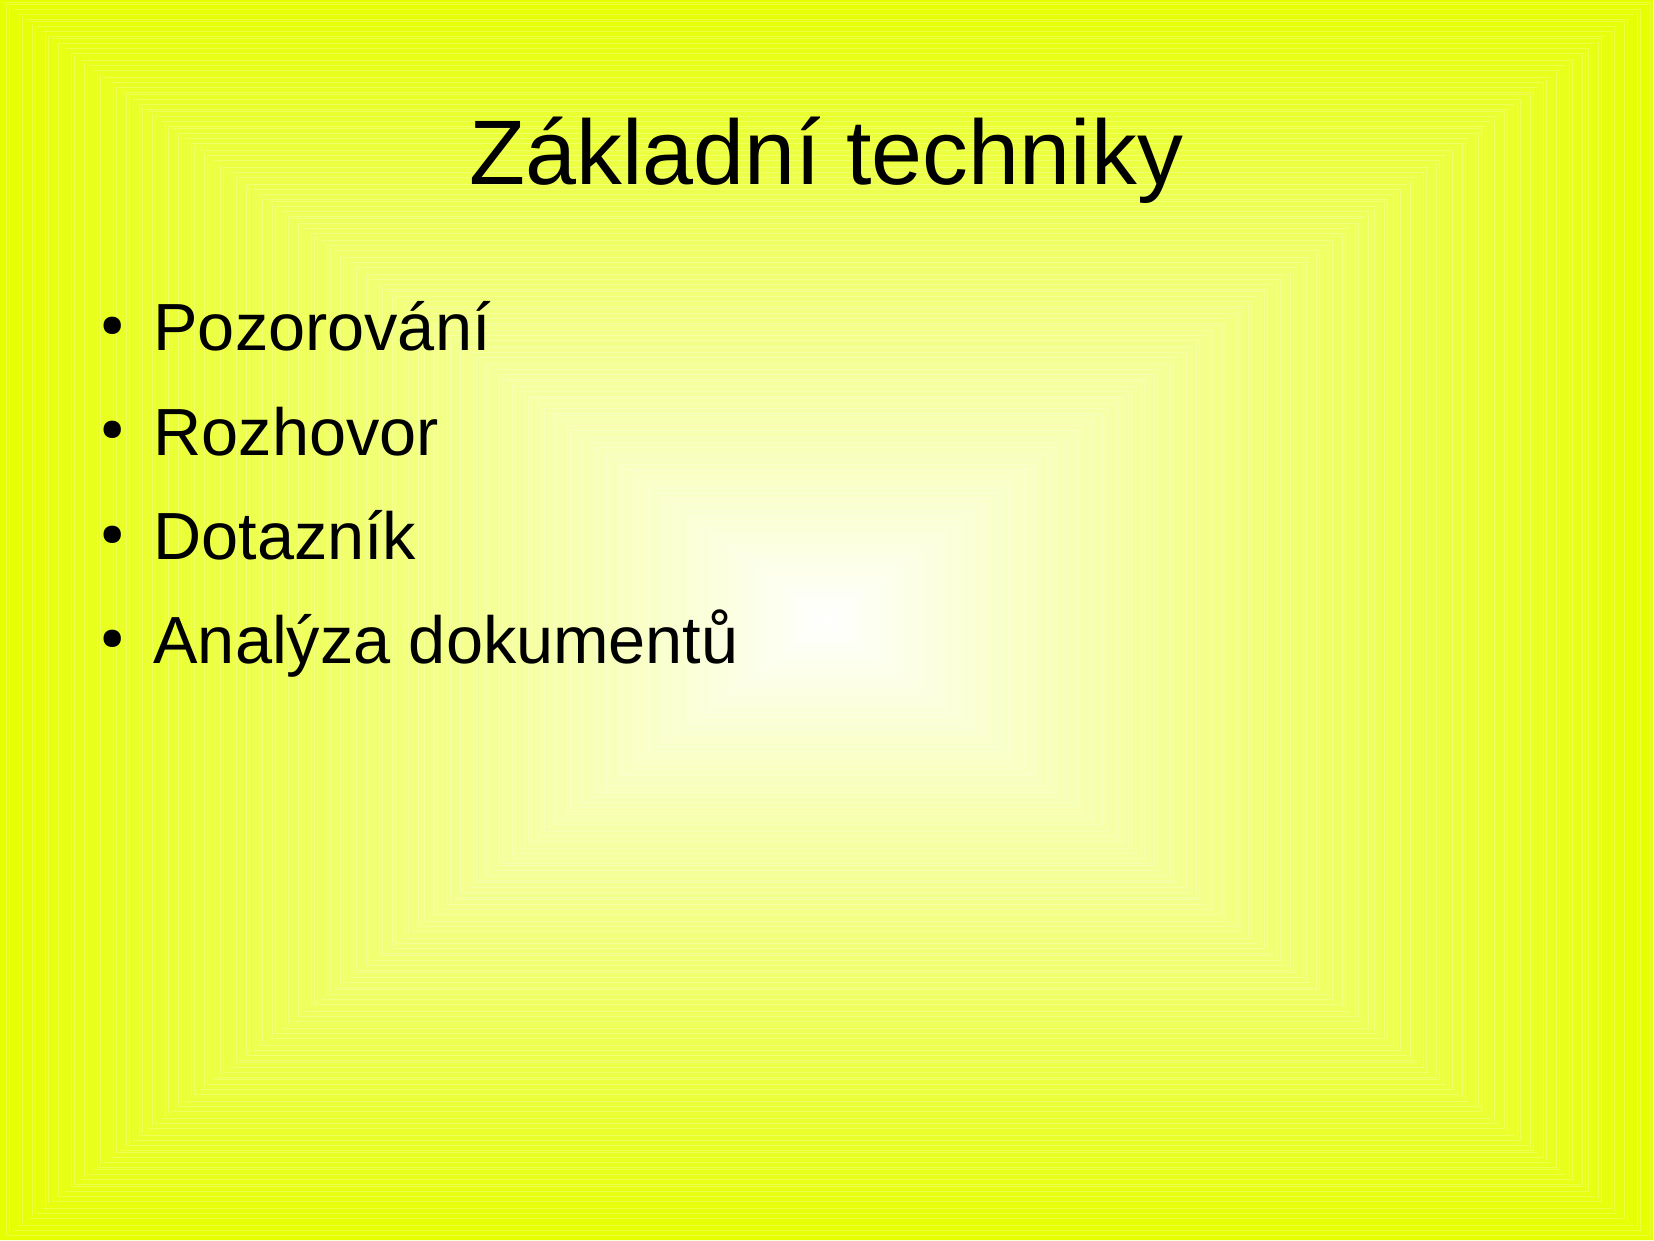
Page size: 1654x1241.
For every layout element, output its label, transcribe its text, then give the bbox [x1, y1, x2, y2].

title Základní techniky [82, 49, 1571, 257]
list Pozorování Rozhovor Dotazník Analýza dokumentů [82, 290, 1571, 1094]
